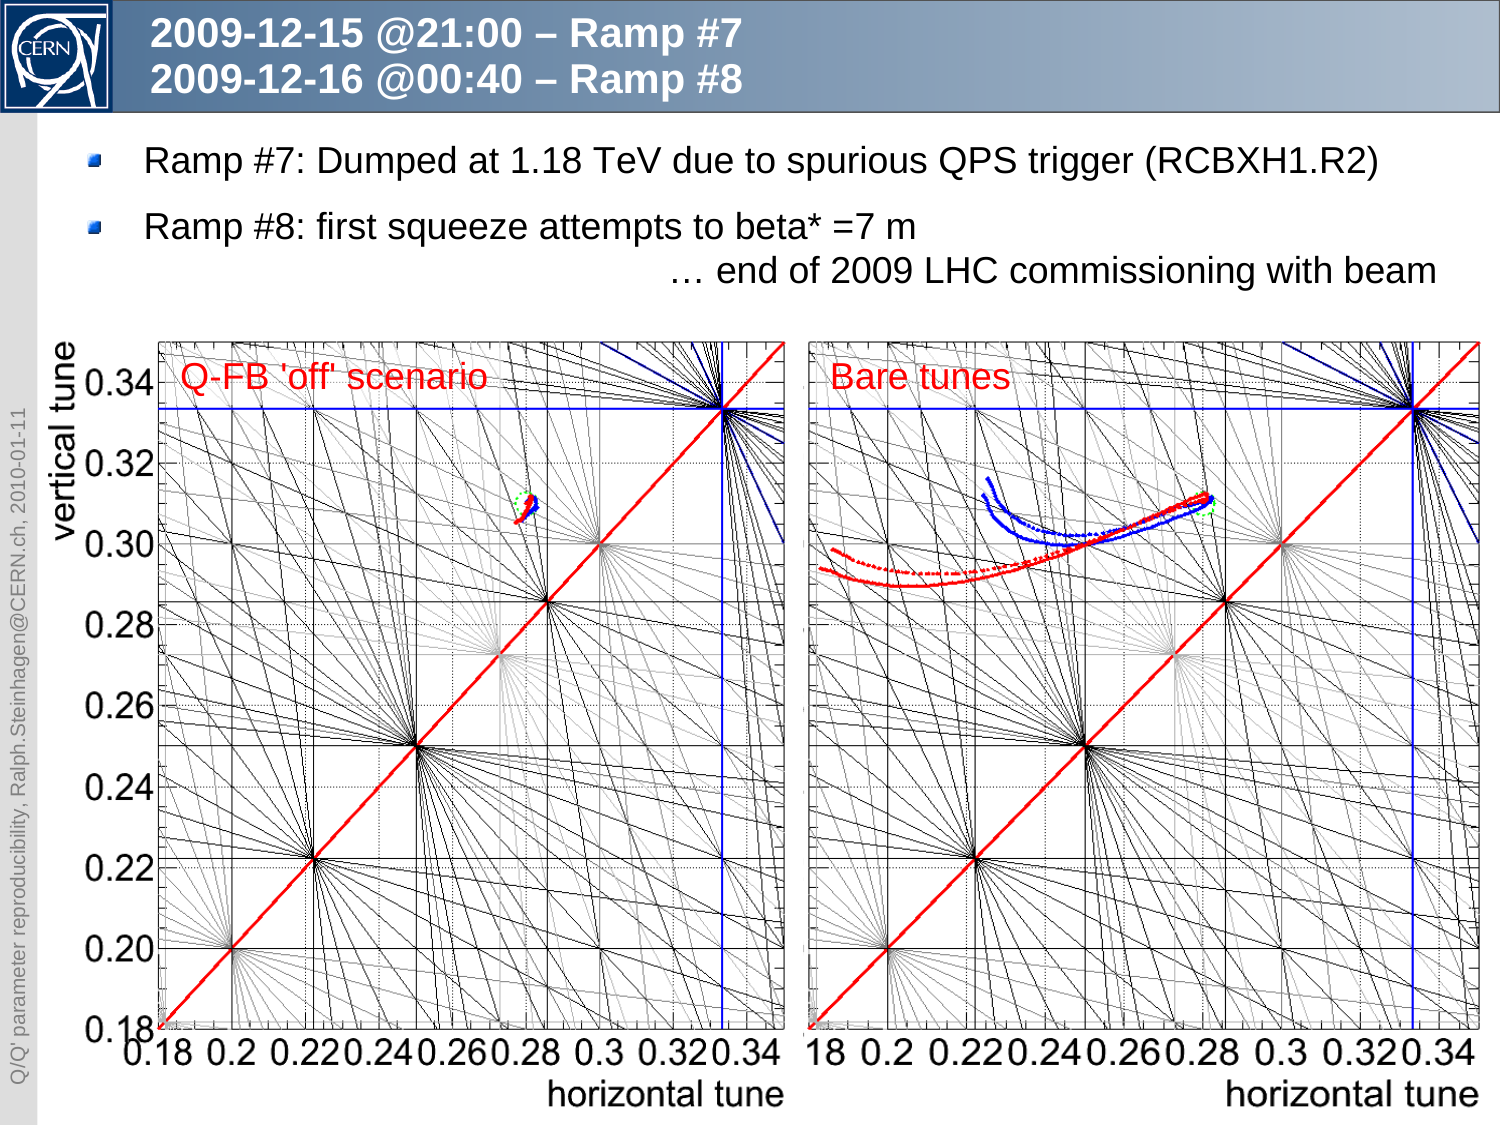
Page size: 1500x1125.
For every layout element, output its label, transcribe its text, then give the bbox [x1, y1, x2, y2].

text_box Q-FB 'off' scenario [165, 348, 504, 405]
list Ramp #7: Dumped at 1.18 TeV due to spurious QPS trigger (RCBXH1.R2) Ramp #8: first squeeze attempts to beta* =7 m … end of 2009 LHC commissioning with beam [87, 137, 1438, 326]
picture [0, 0, 113, 113]
picture [40, 326, 1500, 1125]
text_box Bare tunes [814, 348, 1026, 405]
title 2009-12-15 @21:00 – Ramp #7 2009-12-16 @00:40 – Ramp #8 [150, 7, 1201, 106]
